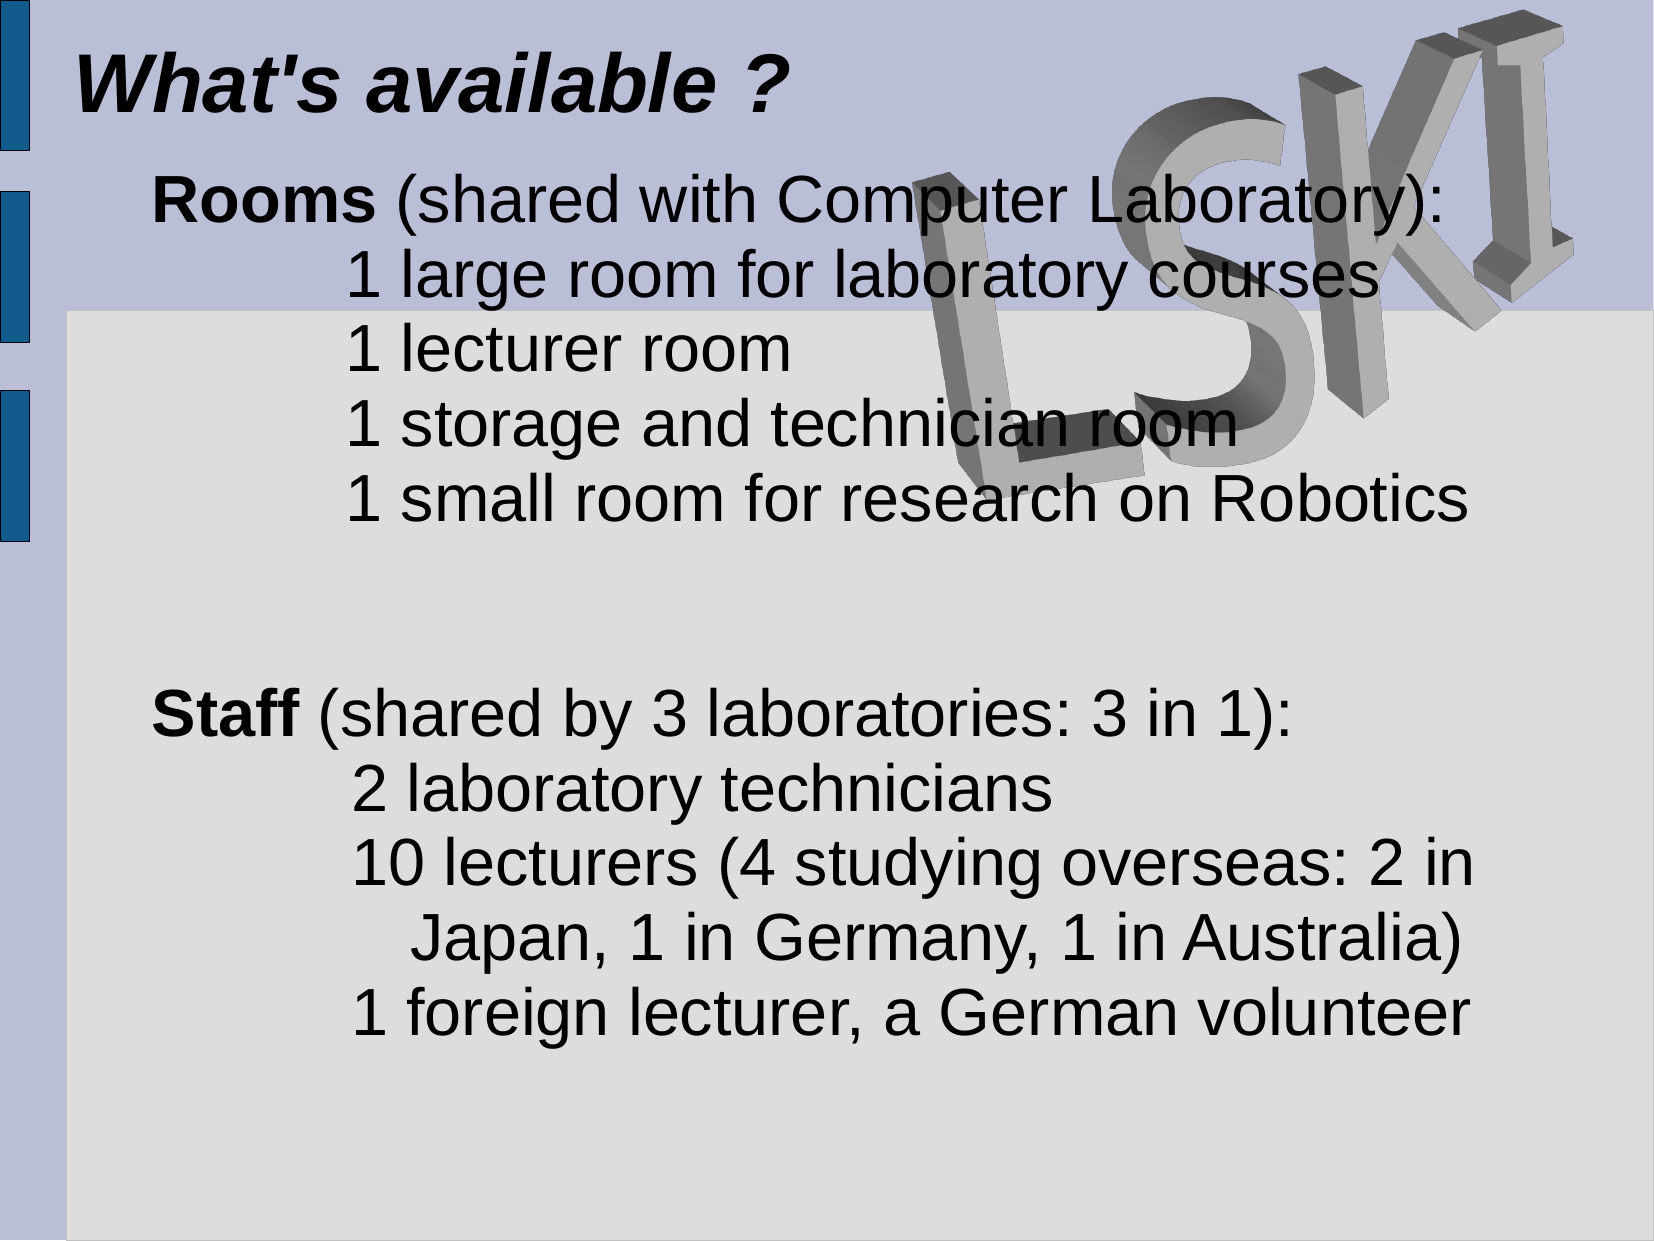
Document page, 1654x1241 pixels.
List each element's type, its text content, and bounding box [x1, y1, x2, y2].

text_box What's available ? [59, 29, 975, 150]
text_box Staff (shared by 3 laboratories: 3 in 1): 2 laboratory technicians 10 lecturers (4 studying overseas: 2 in Japan, 1 in Germany, 1 in Australia) 1 foreign lecturer, a German volunteer [118, 668, 1625, 1102]
text_box Rooms (shared with Computer Laboratory): 1 large room for laboratory courses 1 lecturer room 1 storage and technician room 1 small room for research on Robotics [118, 154, 1625, 668]
